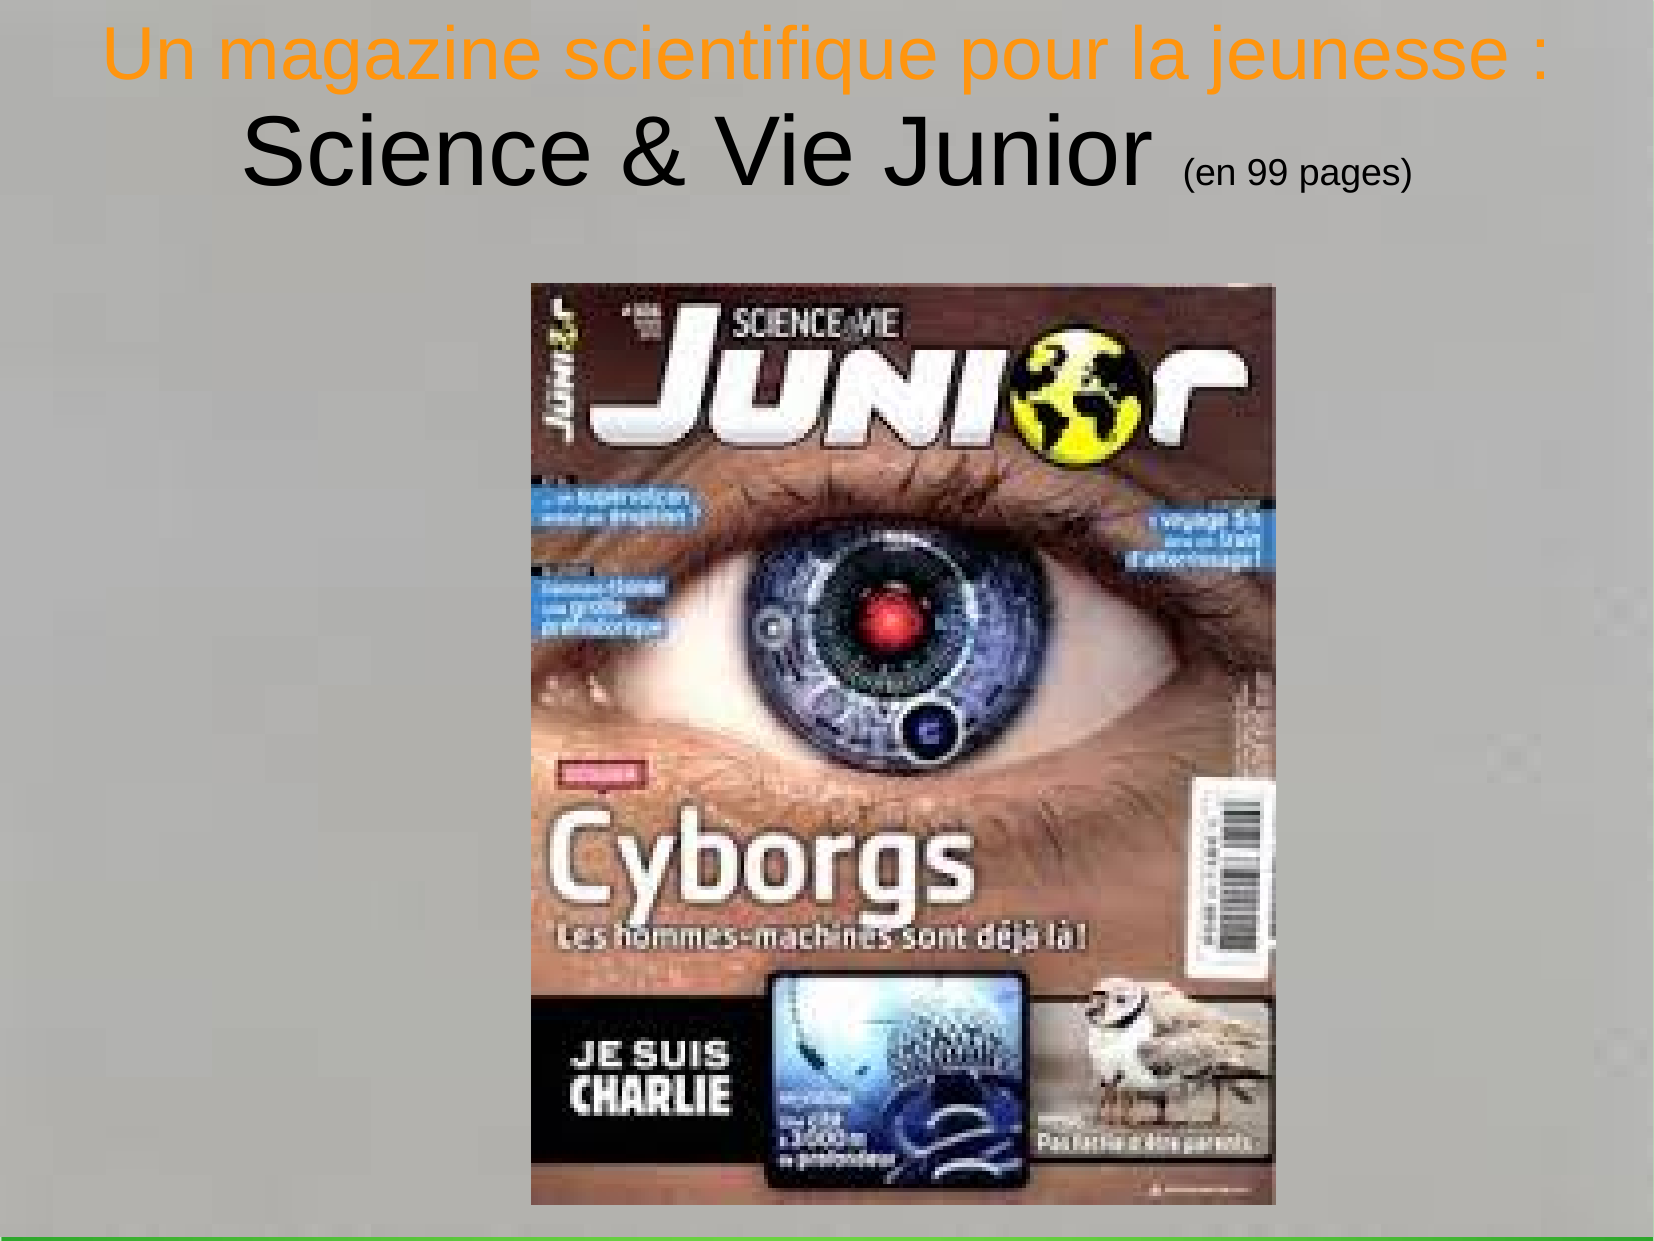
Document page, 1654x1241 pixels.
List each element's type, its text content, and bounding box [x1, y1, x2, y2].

title Un magazine scientifique pour la jeunesse : Science & Vie Junior (en 99 pages) [82, 5, 1571, 213]
picture [0, 0, 1654, 1241]
